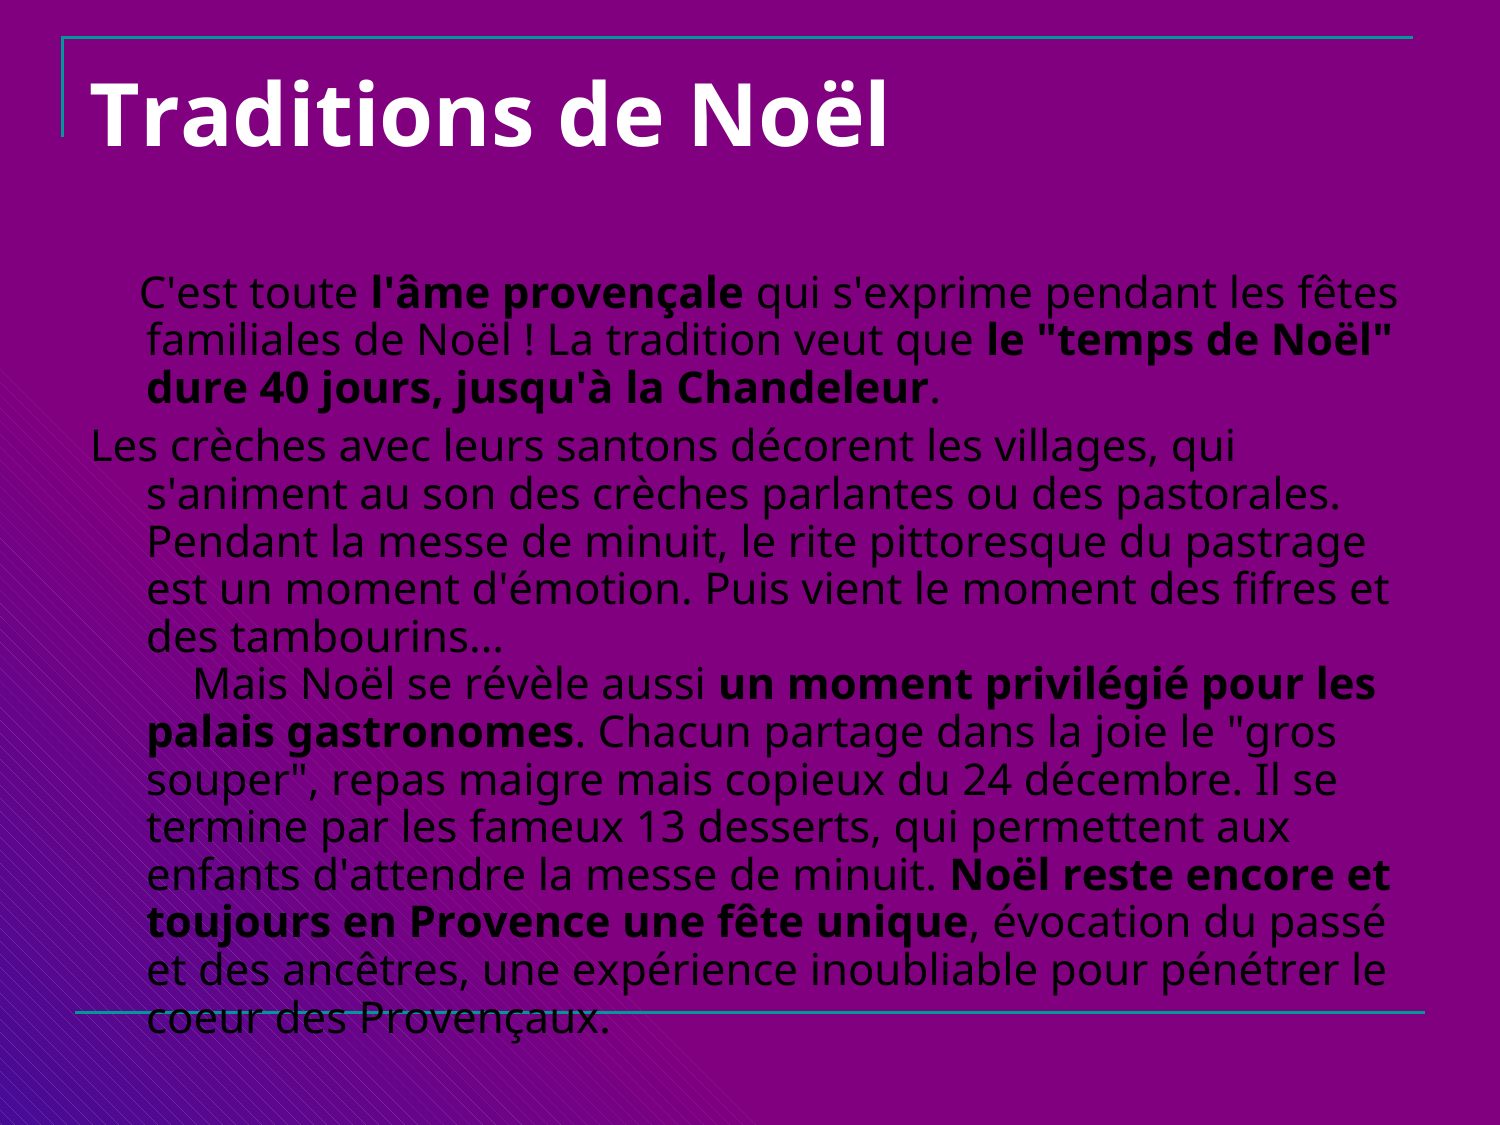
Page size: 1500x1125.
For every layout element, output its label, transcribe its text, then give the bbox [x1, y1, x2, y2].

list C'est toute l'âme provençale qui s'exprime pendant les fêtes familiales de Noël ! La tradition veut que le "temps de Noël" dure 40 jours, jusqu'à la Chandeleur. Les crèches avec leurs santons décorent les villages, qui s'animent au son des crèches parlantes ou des pastorales. Pendant la messe de minuit, le rite pittoresque du pastrage est un moment d'émotion. Puis vient le moment des fifres et des tambourins... Mais Noël se révèle aussi un moment privilégié pour les palais gastronomes. Chacun partage dans la joie le "gros souper", repas maigre mais copieux du 24 décembre. Il se termine par les fameux 13 desserts, qui permettent aux enfants d'attendre la messe de minuit. Noël reste encore et toujours en Provence une fête unique, évocation du passé et des ancêtres, une expérience inoubliable pour pénétrer le coeur des Provençaux. [75, 262, 1426, 1045]
title Traditions de Noël [75, 45, 1426, 233]
